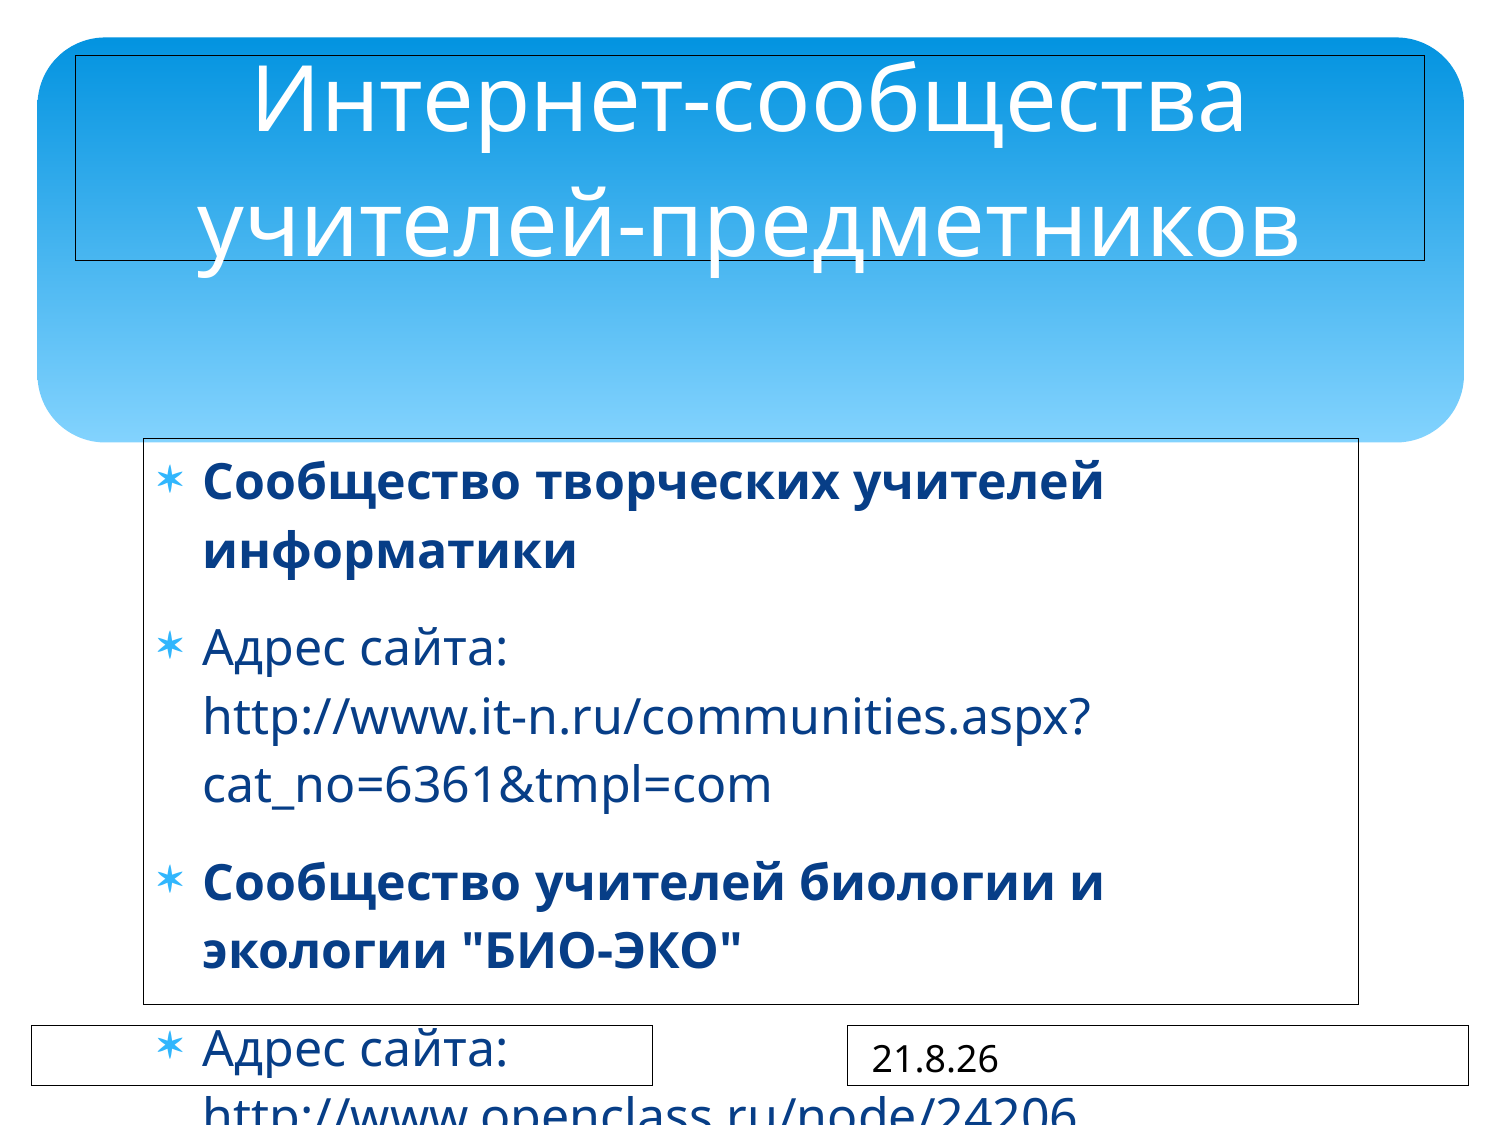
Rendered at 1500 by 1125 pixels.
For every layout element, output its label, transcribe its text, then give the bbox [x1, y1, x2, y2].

title Интернет-сообщества учителей-предметников [75, 55, 1425, 261]
list Сообщество творческих учителей информатики Адрес сайта: http://www.it-n.ru/communities.aspx?cat_no=6361&tmpl=com Сообщество учителей биологии и экологии "БИО-ЭКО" Адрес сайта: http://www.openclass.ru/node/24206 [143, 438, 1359, 1005]
